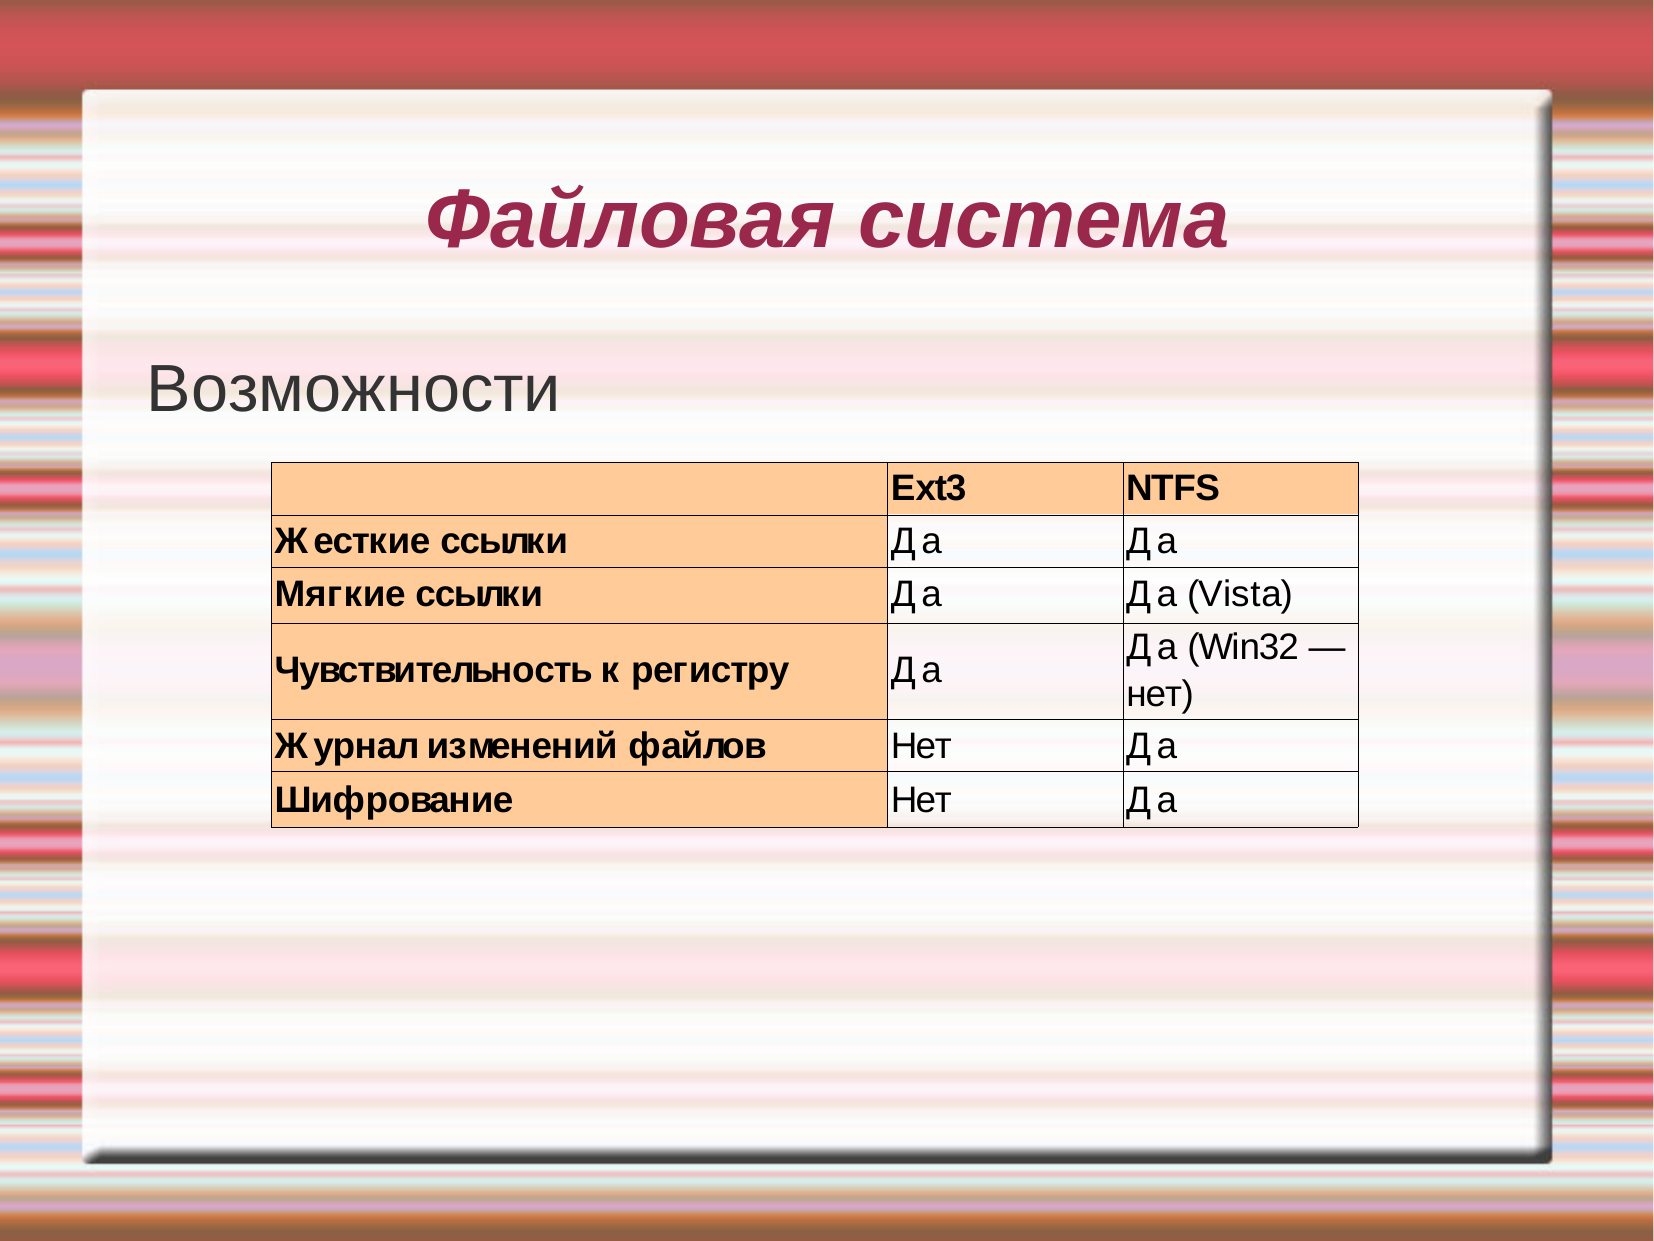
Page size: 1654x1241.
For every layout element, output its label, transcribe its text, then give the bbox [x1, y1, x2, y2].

chart [270, 462, 1597, 1129]
picture [0, 0, 1654, 1241]
list Возможности [134, 350, 1516, 473]
title Файловая система [121, 114, 1534, 322]
